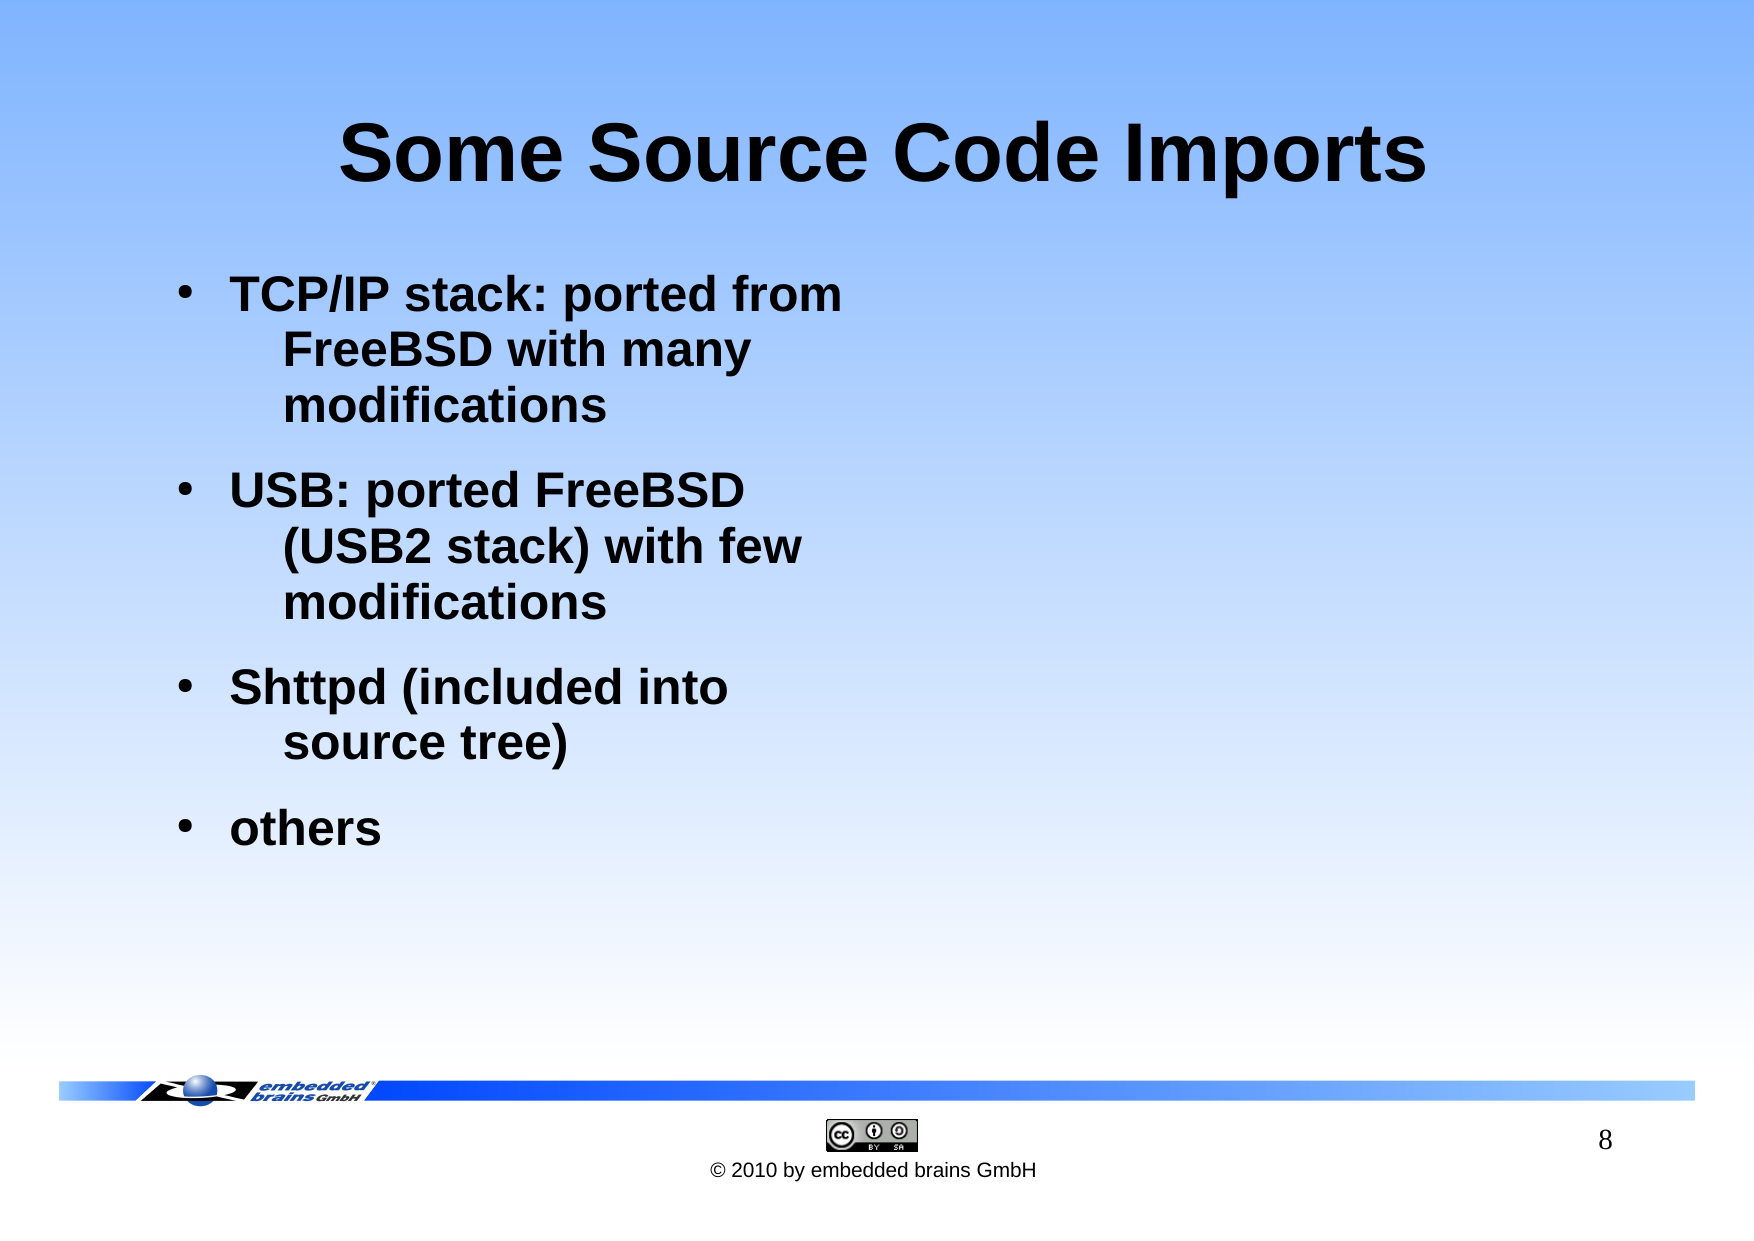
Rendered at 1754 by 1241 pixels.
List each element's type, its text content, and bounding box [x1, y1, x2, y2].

picture [826, 1119, 918, 1152]
title Some Source Code Imports [147, 66, 1620, 239]
picture [135, 1070, 381, 1111]
list TCP/IP stack: ported from FreeBSD with many modifications USB: ported FreeBSD (USB2 stack) with few modifications Shttpd (included into source tree) others [140, 265, 860, 1033]
